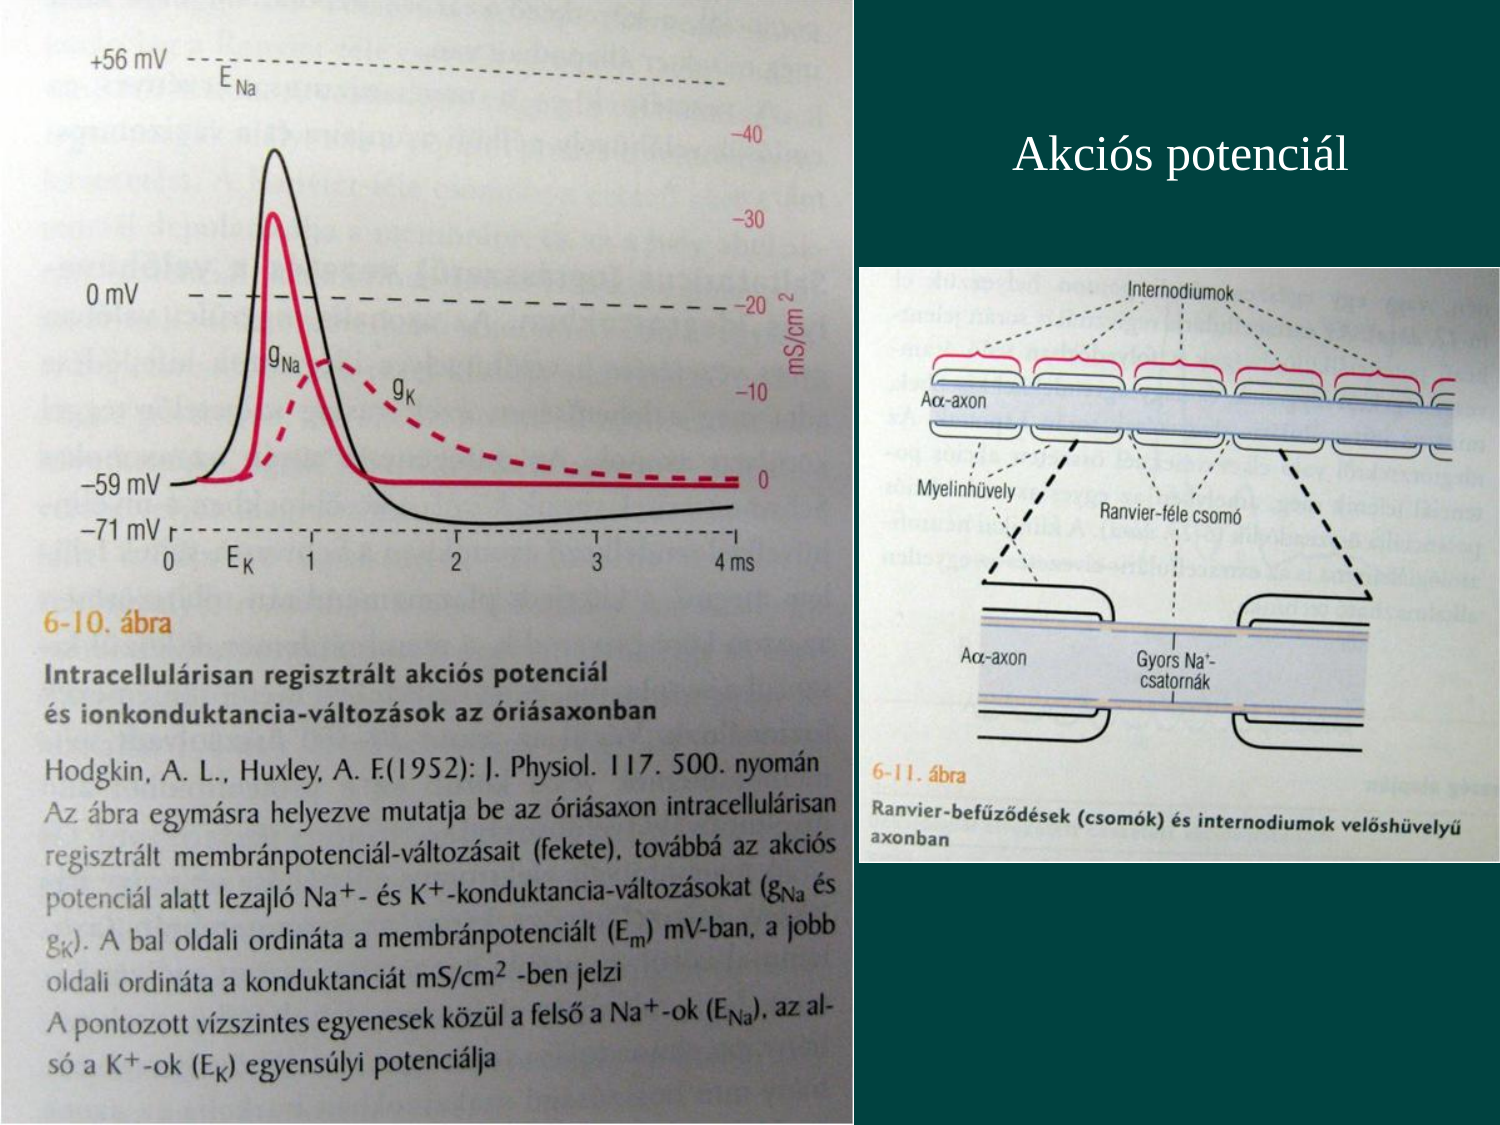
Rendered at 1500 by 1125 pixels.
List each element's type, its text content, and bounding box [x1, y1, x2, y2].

text_box Akciós potenciál [937, 112, 1426, 188]
picture [859, 267, 1500, 863]
picture [0, 0, 854, 1125]
